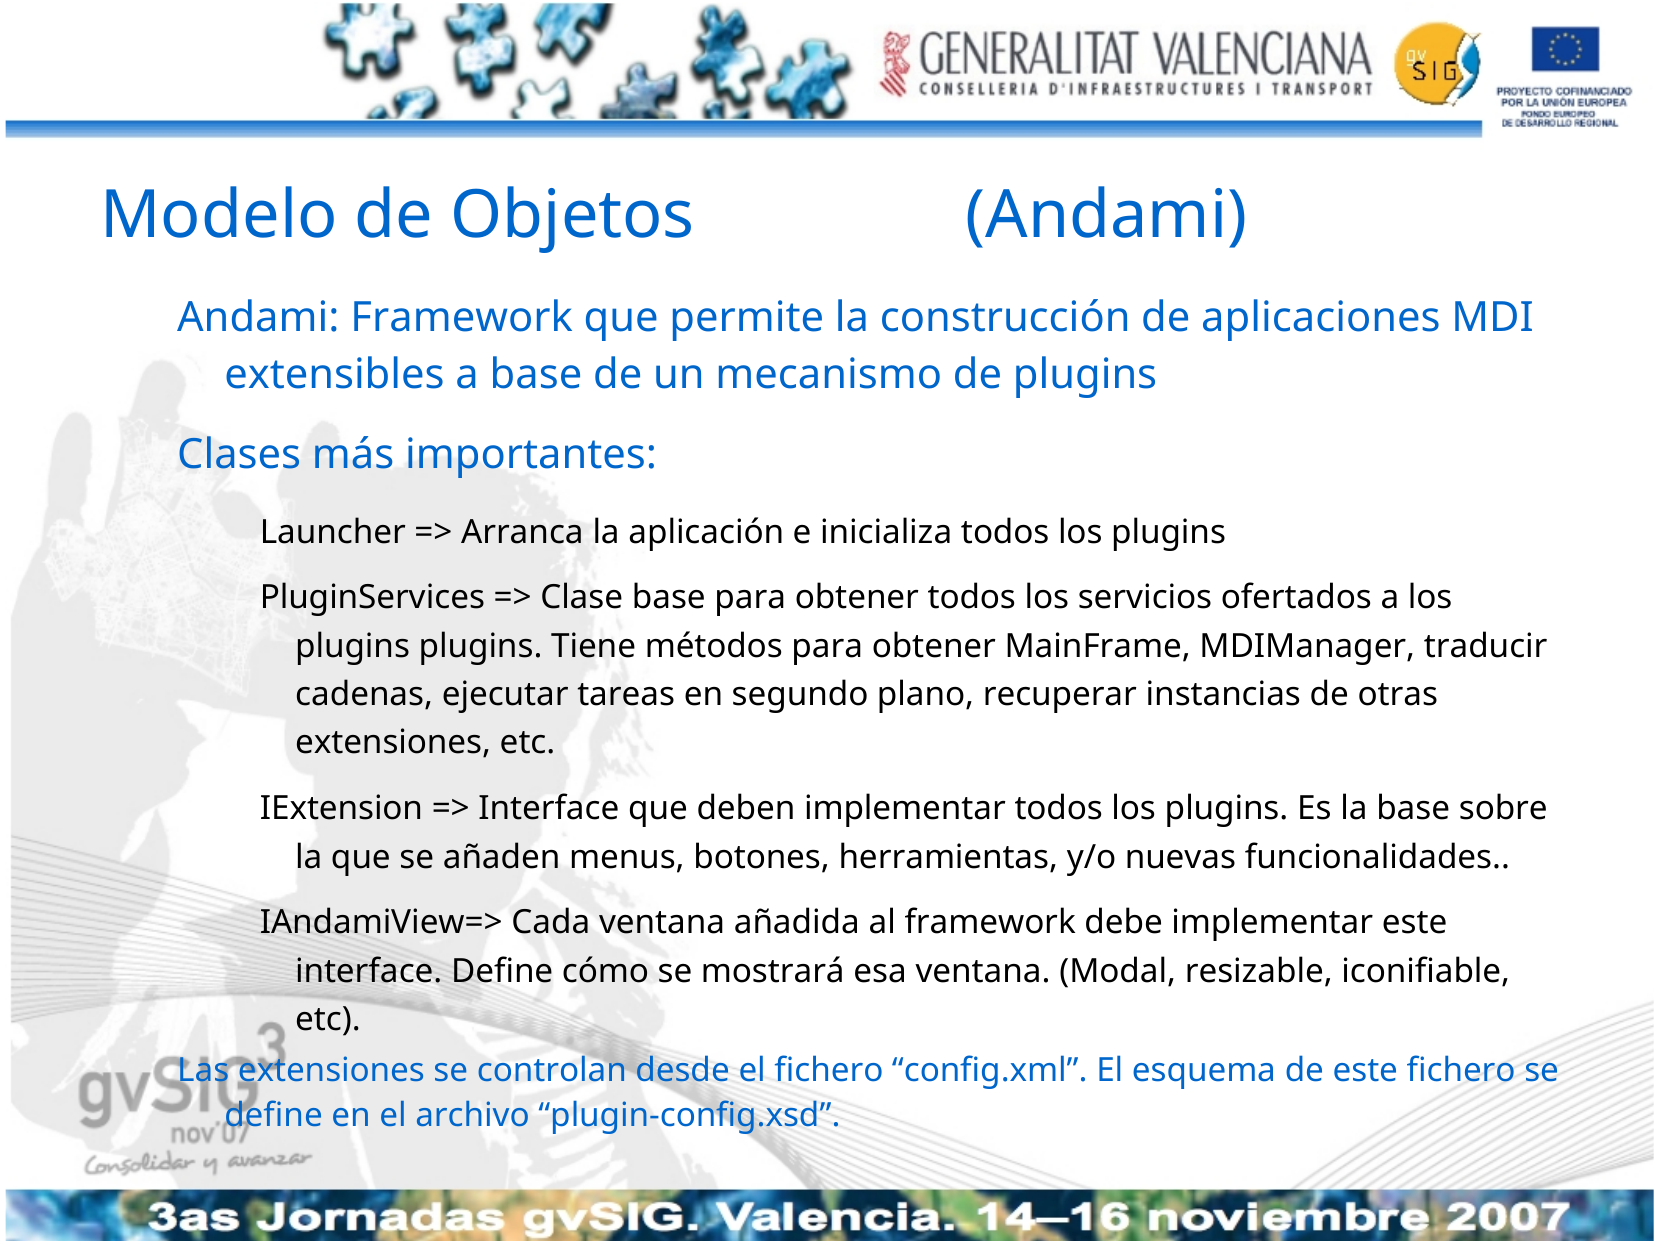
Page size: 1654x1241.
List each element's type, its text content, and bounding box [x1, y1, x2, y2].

picture [5, 2, 1654, 1241]
list Modelo de Objetos (Andami) Andami: Framework que permite la construcción de aplicaciones MDI extensibles a base de un mecanismo de plugins Clases más importantes: Launcher => Arranca la aplicación e inicializa todos los plugins PluginServices => Clase base para obtener todos los servicios ofertados a los plugins plugins. Tiene métodos para obtener MainFrame, MDIManager, traducir cadenas, ejecutar tareas en segundo plano, recuperar instancias de otras extensiones, etc. IExtension => Interface que deben implementar todos los plugins. Es la base sobre la que se añaden menus, botones, herramientas, y/o nuevas funcionalidades.. IAndamiView=> Cada ventana añadida al framework debe implementar este interface. Define cómo se mostrará esa ventana. (Modal, resizable, iconifiable, etc). Las extensiones se controlan desde el fichero “config.xml”. El esquema de este fichero se define en el archivo “plugin-config.xsd”. [82, 166, 1571, 1241]
